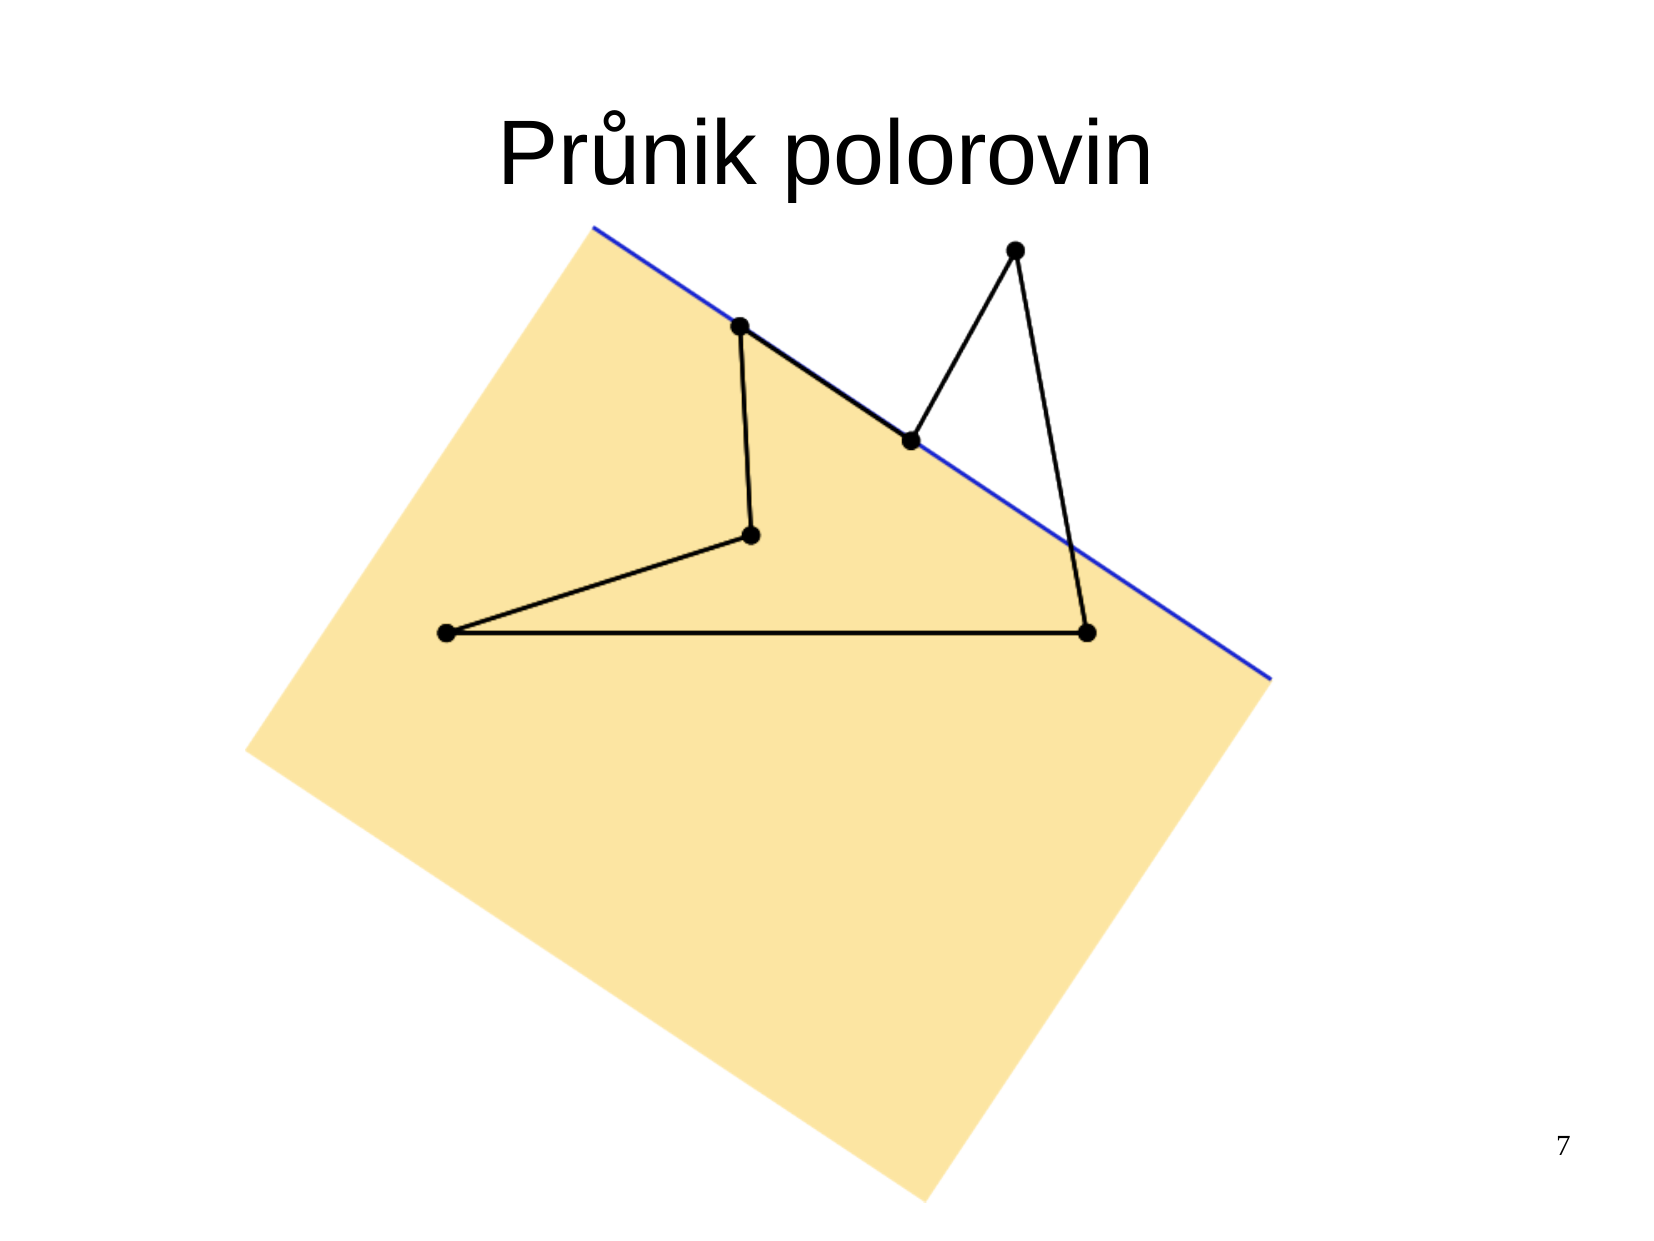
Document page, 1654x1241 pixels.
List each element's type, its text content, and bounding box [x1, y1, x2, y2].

title Průnik polorovin [82, 56, 1571, 250]
picture [245, 67, 1409, 1203]
